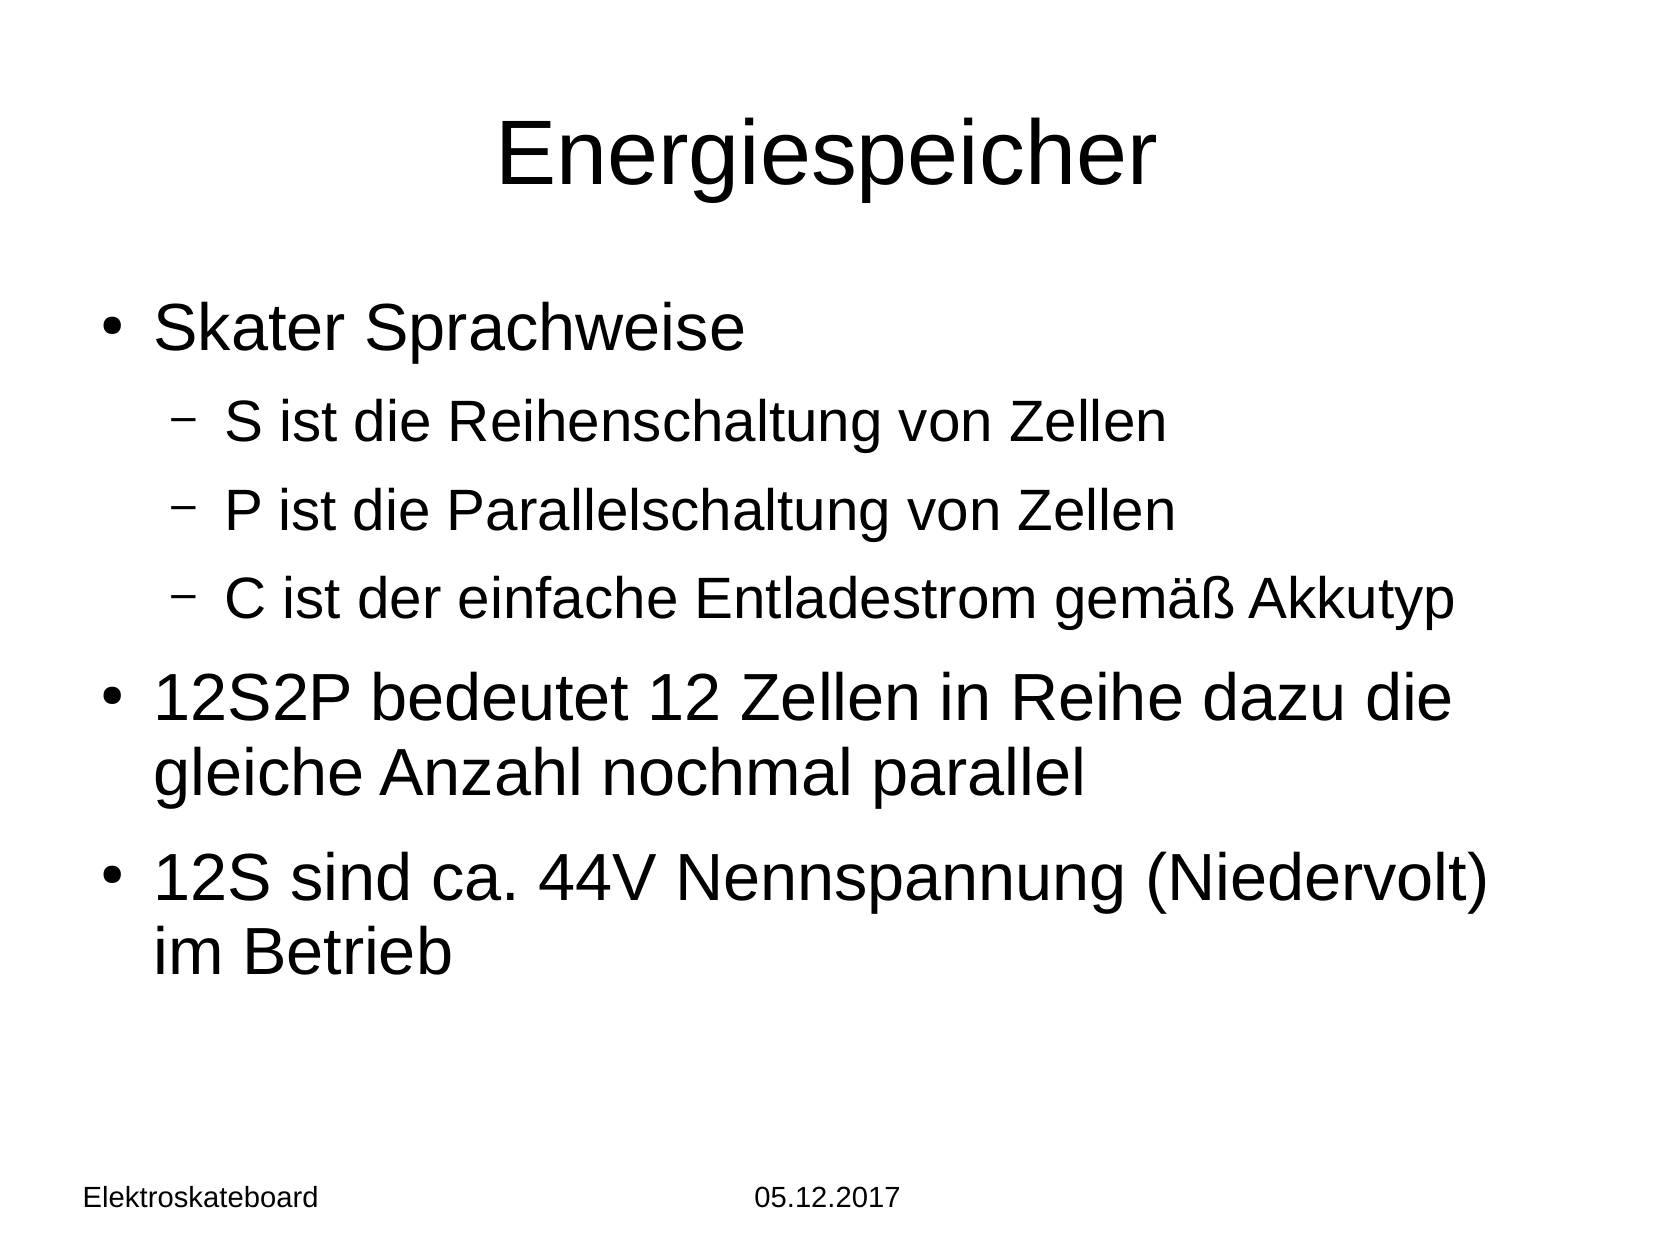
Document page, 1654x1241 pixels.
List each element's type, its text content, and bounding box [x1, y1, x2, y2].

title Energiespeicher [82, 49, 1571, 257]
list Skater Sprachweise S ist die Reihenschaltung von Zellen P ist die Parallelschaltung von Zellen C ist der einfache Entladestrom gemäß Akkutyp 12S2P bedeutet 12 Zellen in Reihe dazu die gleiche Anzahl nochmal parallel 12S sind ca. 44V Nennspannung (Niedervolt) im Betrieb [82, 290, 1571, 1010]
